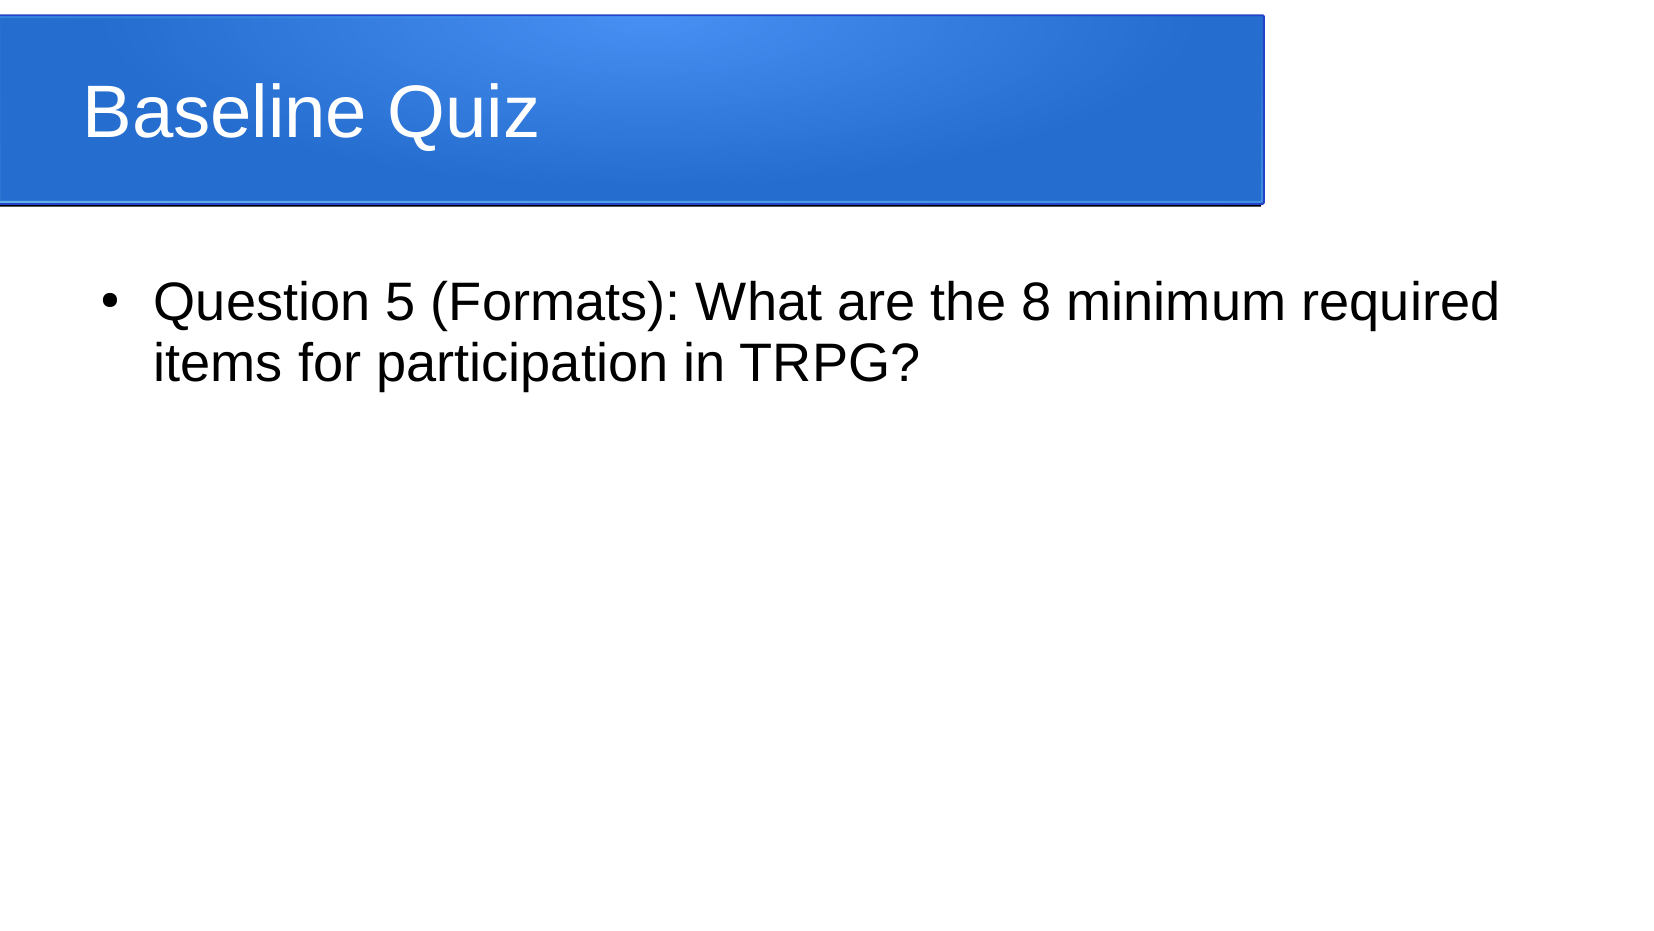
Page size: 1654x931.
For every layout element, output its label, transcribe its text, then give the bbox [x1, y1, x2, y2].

title Baseline Quiz [82, 35, 1235, 189]
list Question 5 (Formats): What are the 8 minimum required items for participation in TRPG? [82, 271, 1571, 851]
